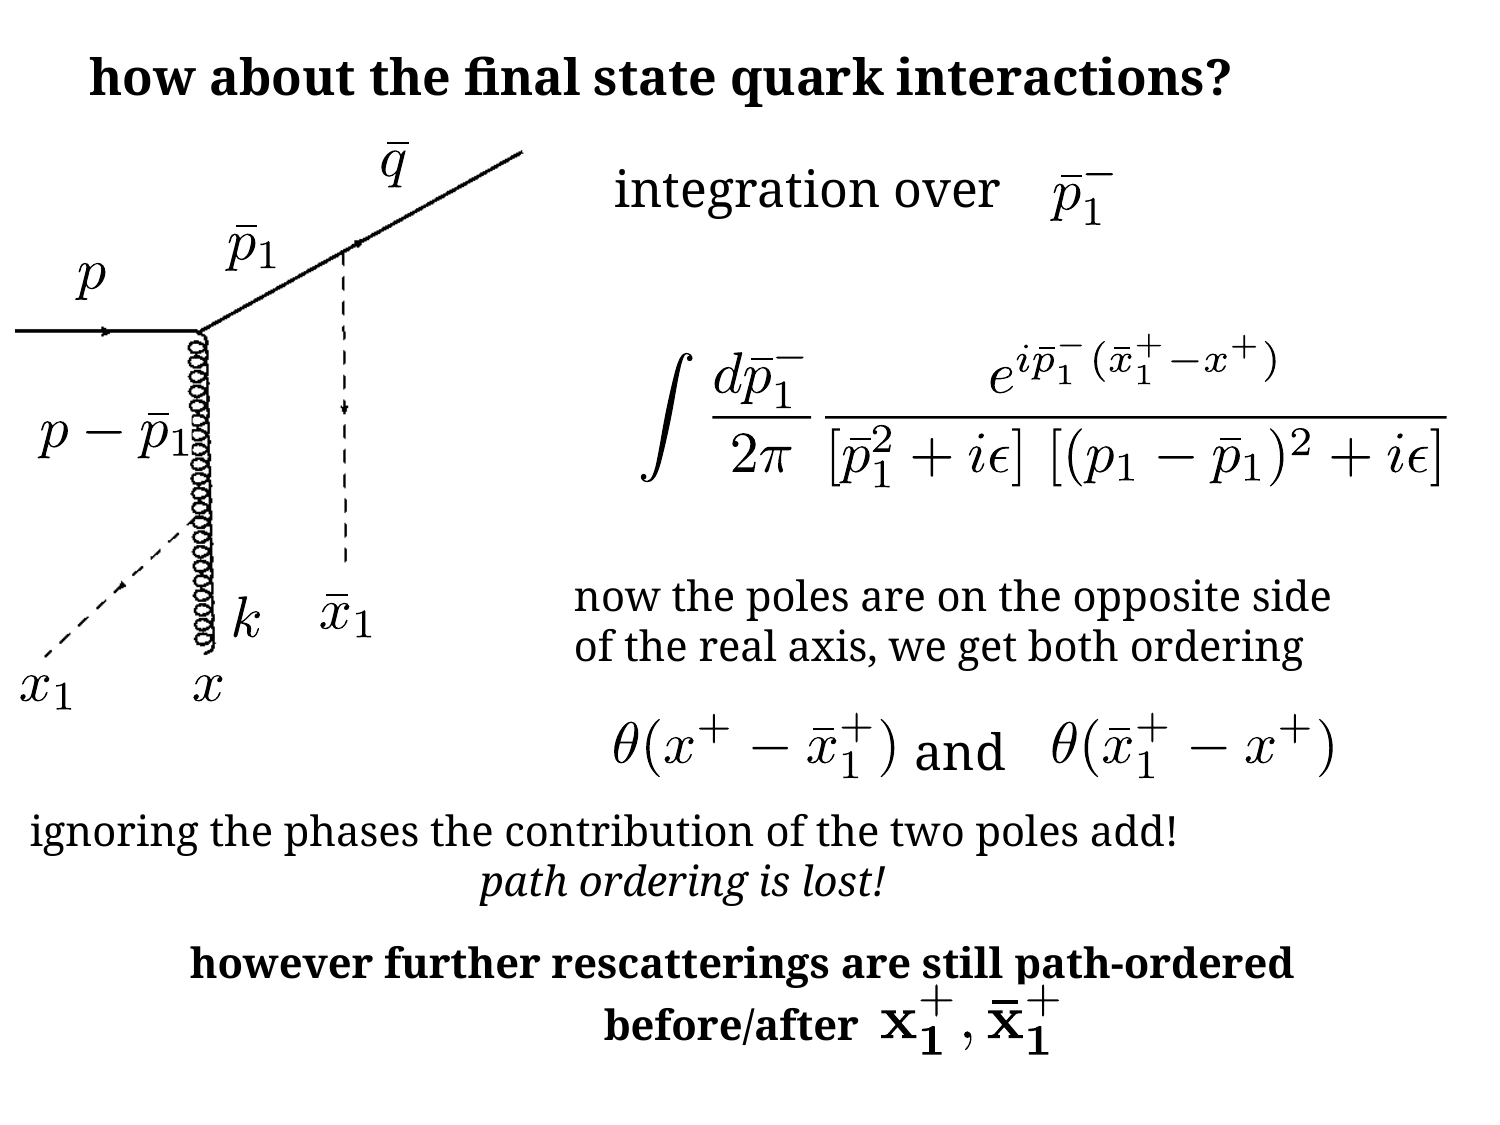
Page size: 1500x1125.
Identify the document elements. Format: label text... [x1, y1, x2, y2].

text_box [611, 712, 900, 779]
text_box [1050, 712, 1339, 779]
text_box integration over [600, 150, 1056, 225]
text_box [230, 596, 263, 638]
picture [15, 149, 526, 660]
text_box [879, 984, 1063, 1055]
text_box [1050, 159, 1118, 225]
text_box [379, 142, 413, 188]
text_box ignoring the phases the contribution of the two poles add! path ordering is lost! [15, 797, 1351, 913]
text_box [637, 333, 1447, 488]
text_box [225, 225, 280, 271]
text_box [37, 412, 192, 459]
text_box however further rescatterings are still path-ordered before/after [32, 928, 1463, 1094]
text_box [191, 675, 226, 702]
text_box [18, 675, 76, 710]
text_box [75, 262, 107, 300]
text_box and [900, 712, 1024, 788]
text_box now the poles are on the opposite side of the real axis, we get both ordering [559, 562, 1420, 728]
text_box how about the final state quark interactions? [75, 37, 1369, 113]
text_box [318, 594, 376, 638]
